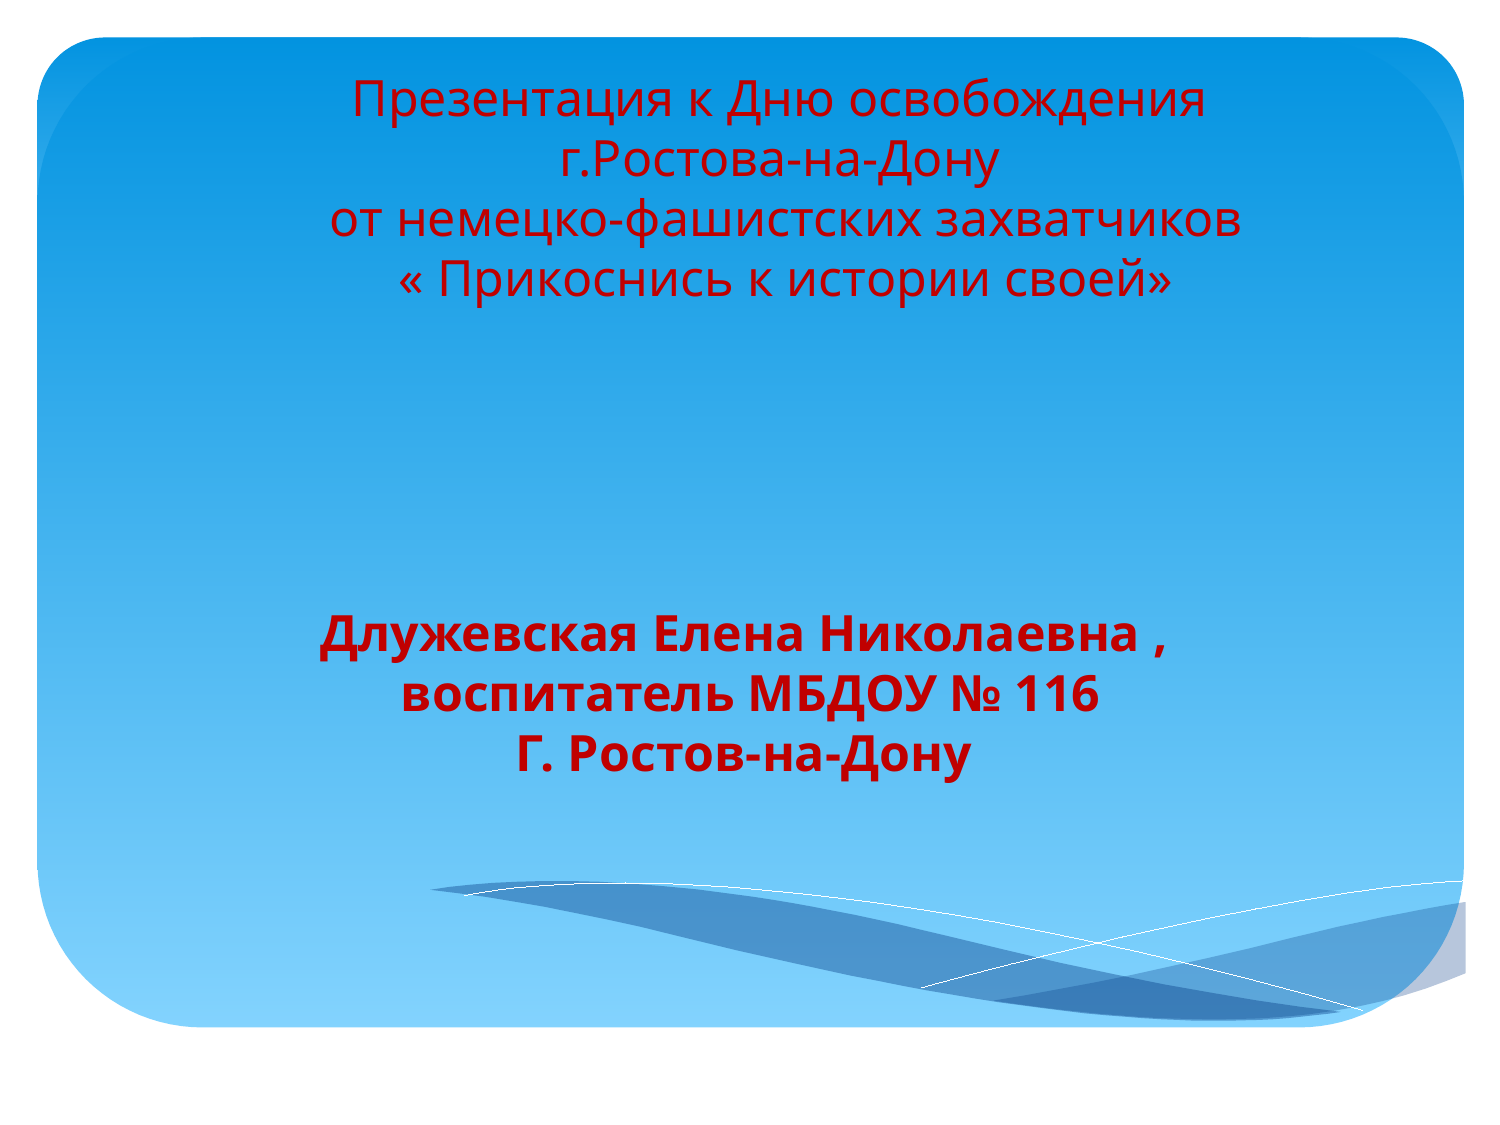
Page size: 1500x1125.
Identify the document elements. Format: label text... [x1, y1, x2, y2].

subtitle Длужевская Елена Николаевна , воспитатель МБДОУ № 116 Г. Ростов-на-Дону [70, 534, 1418, 945]
title Презентация к Дню освобождения г.Ростова-на-Дону от немецко-фашистских захватчиков « Прикоснись к истории своей» [142, 59, 1418, 534]
